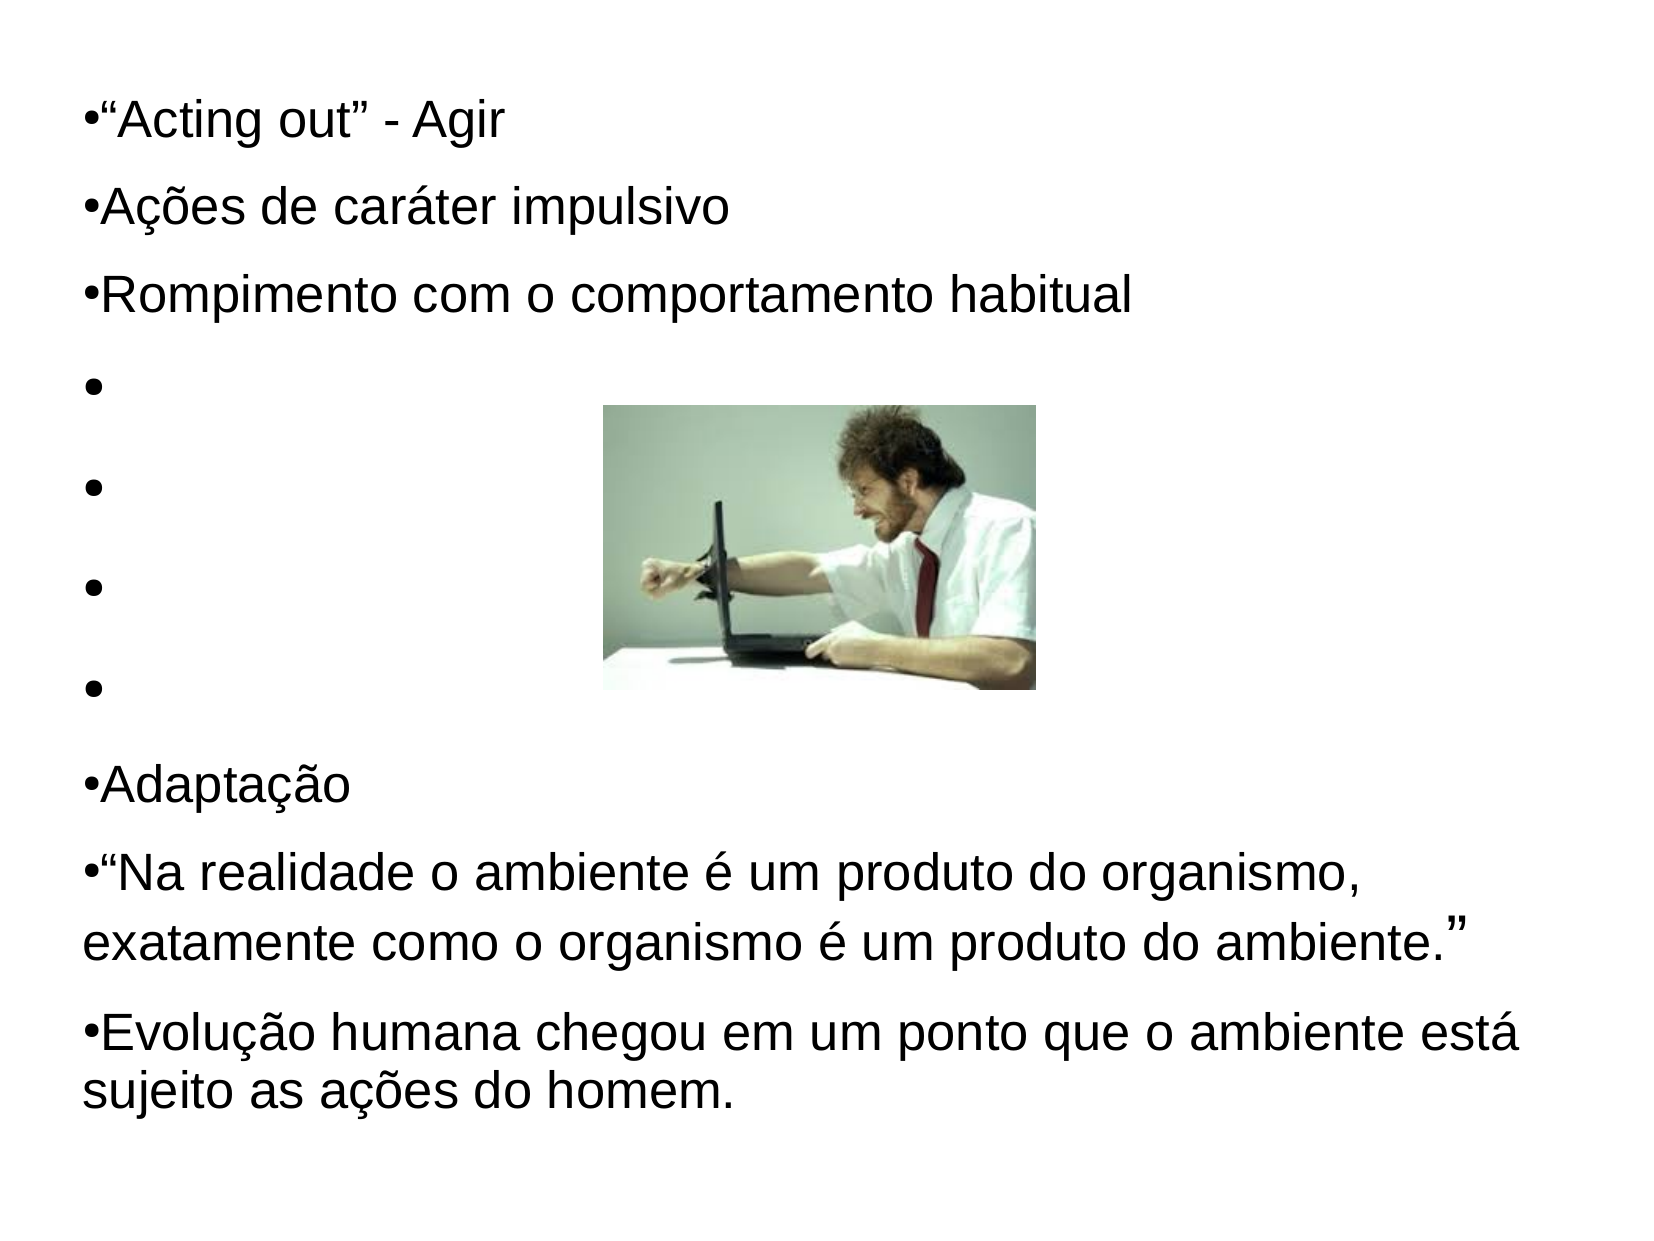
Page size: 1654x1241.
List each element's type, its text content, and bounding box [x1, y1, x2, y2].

list “Acting out” - Agir Ações de caráter impulsivo Rompimento com o comportamento habitual Adaptação “Na realidade o ambiente é um produto do organismo, exatamente como o organismo é um produto do ambiente.” Evolução humana chegou em um ponto que o ambiente está sujeito as ações do homem. [82, 90, 1538, 1126]
picture [603, 405, 1036, 691]
